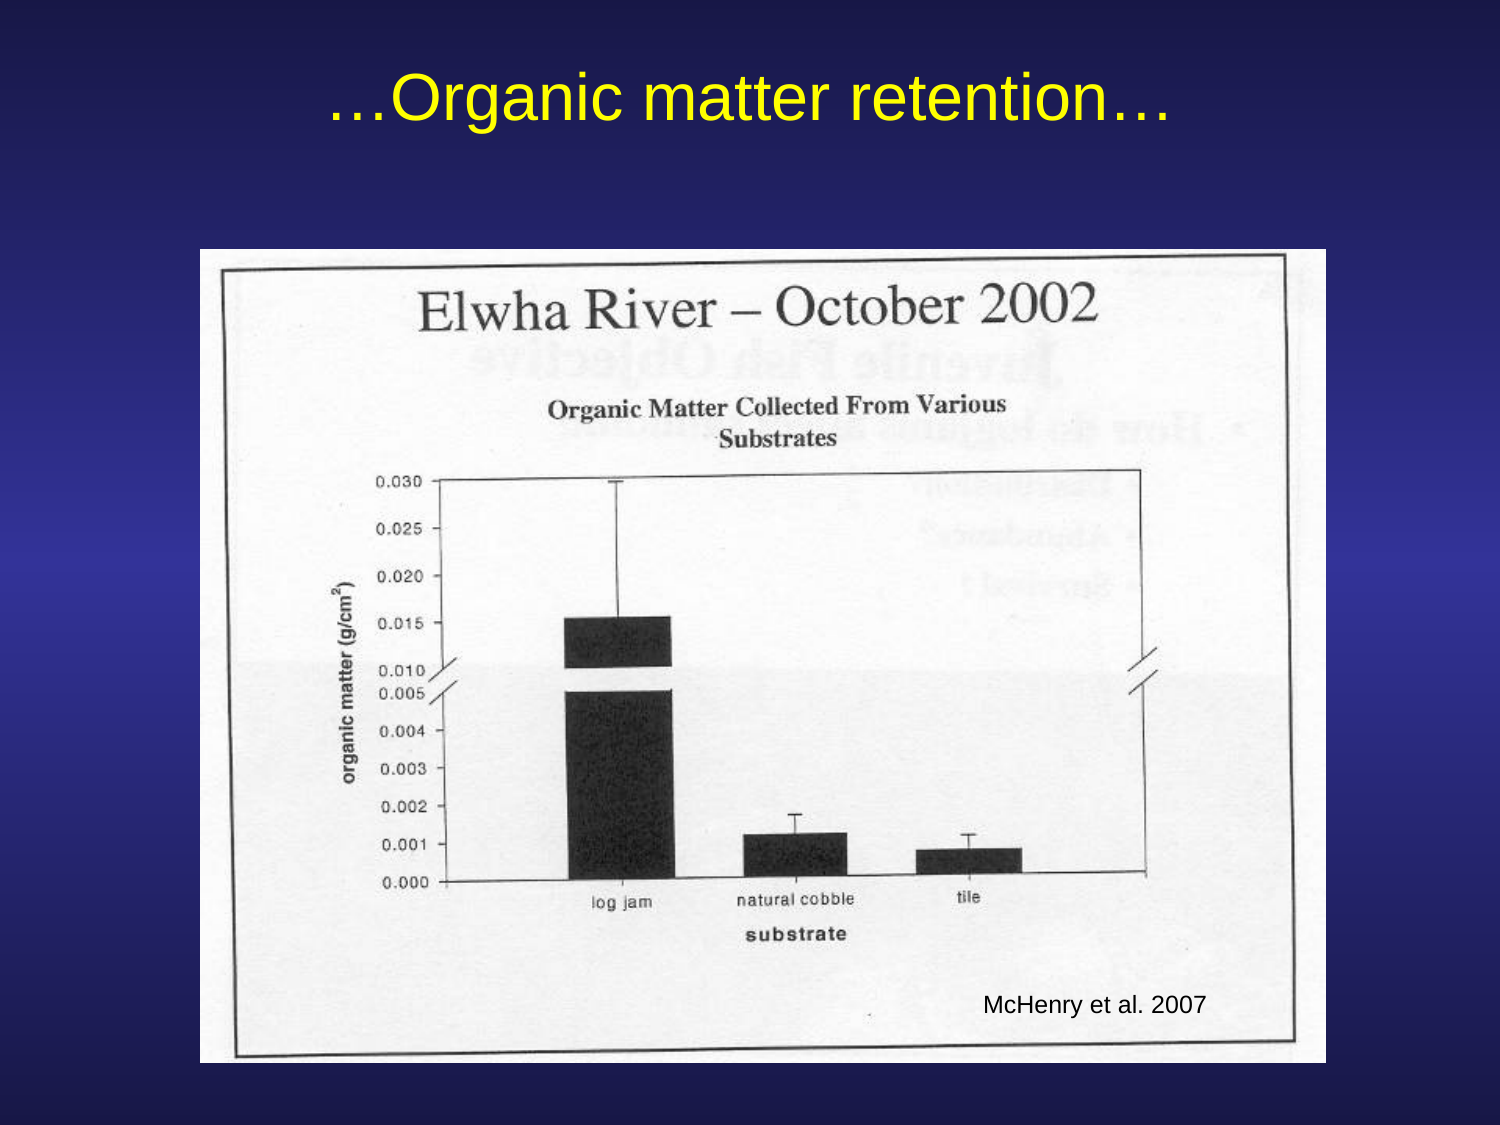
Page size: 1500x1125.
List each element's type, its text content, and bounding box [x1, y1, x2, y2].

title …Organic matter retention… [249, 45, 1251, 150]
text_box McHenry et al. 2007 [968, 987, 1336, 1026]
picture [200, 249, 1326, 1063]
